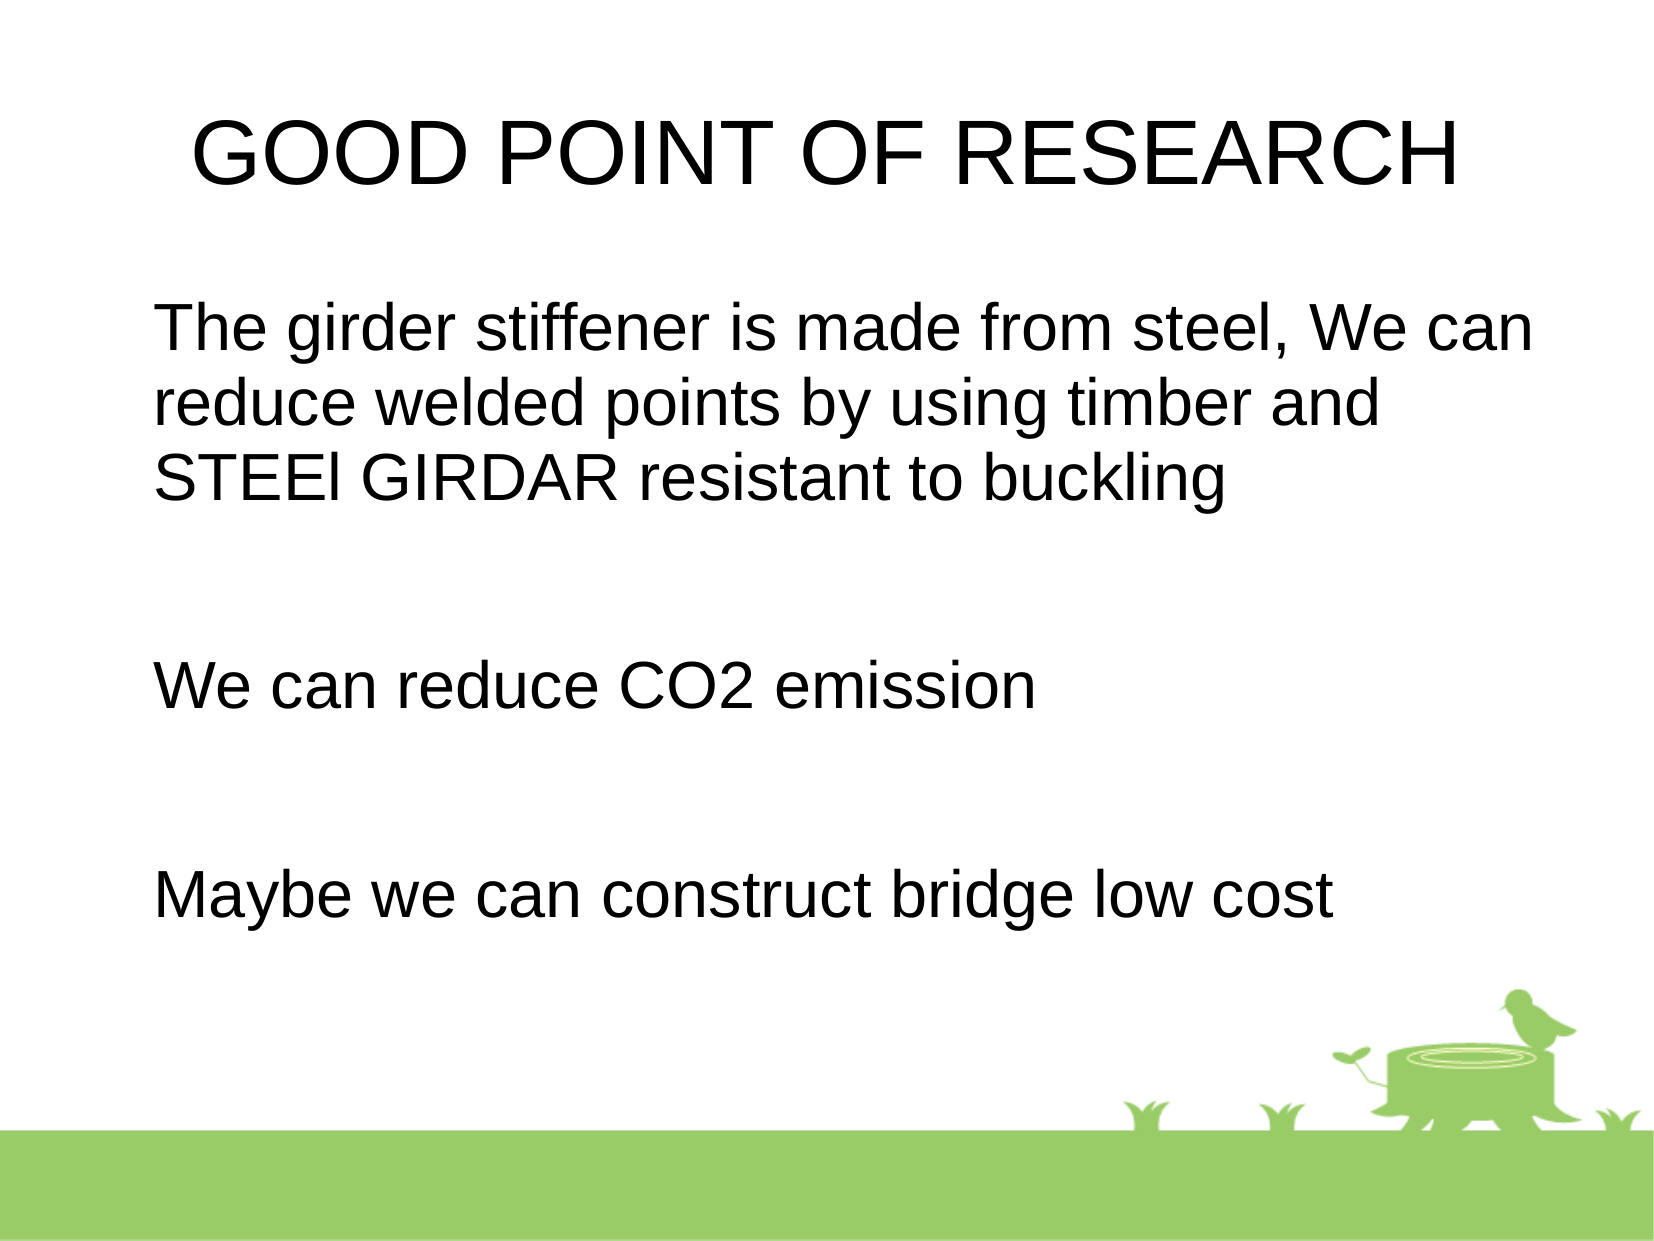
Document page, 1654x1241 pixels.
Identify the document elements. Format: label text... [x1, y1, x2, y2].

list The girder stiffener is made from steel, We can reduce welded points by using timber and STEEl GIRDAR resistant to buckling We can reduce CO2 emission Maybe we can construct bridge low cost [82, 290, 1571, 1010]
title GOOD POINT OF RESEARCH [82, 49, 1571, 257]
picture [0, 0, 1654, 1241]
